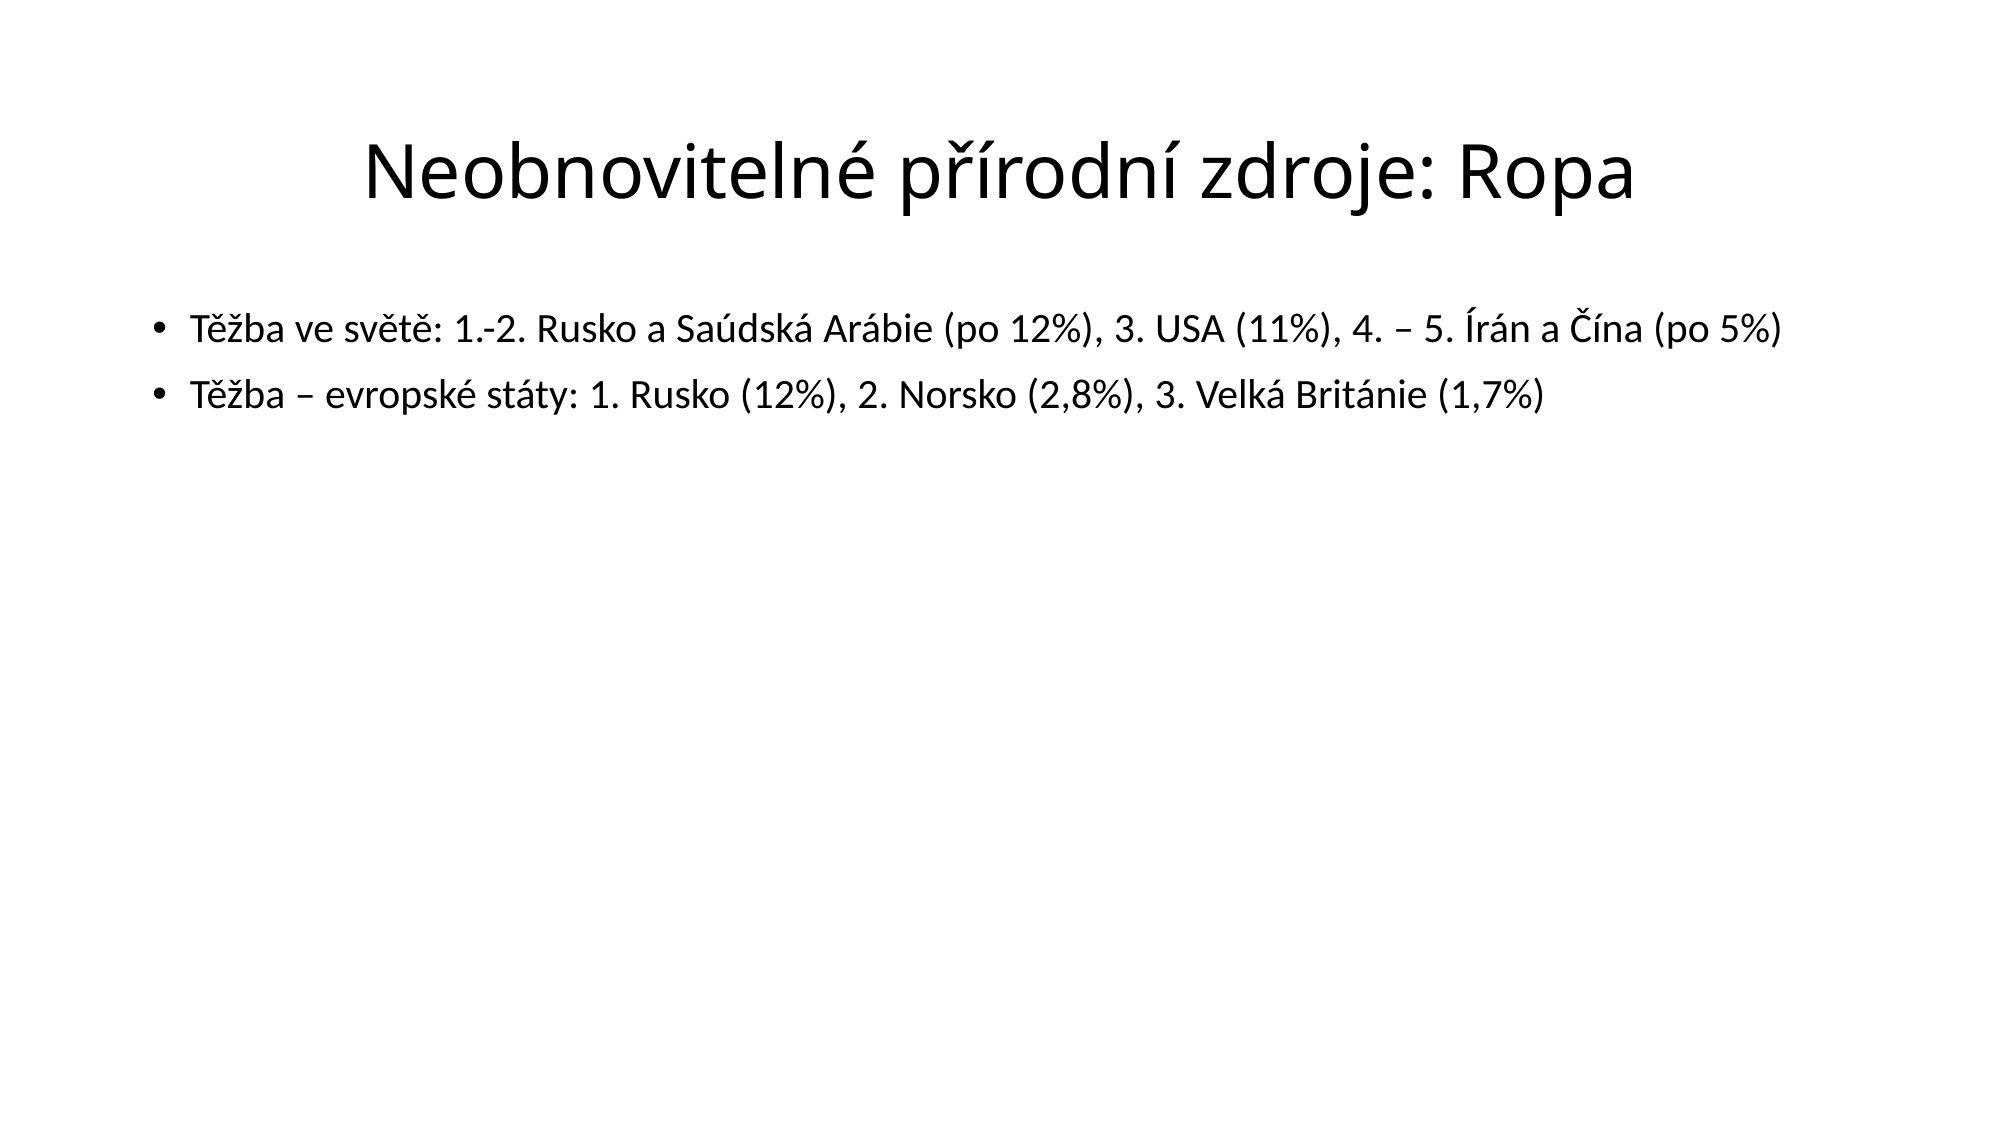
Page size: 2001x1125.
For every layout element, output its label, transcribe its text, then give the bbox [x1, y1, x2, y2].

list Těžba ve světě: 1.-2. Rusko a Saúdská Arábie (po 12%), 3. USA (11%), 4. – 5. Írán a Čína (po 5%) Těžba – evropské státy: 1. Rusko (12%), 2. Norsko (2,8%), 3. Velká Británie (1,7%) [137, 299, 1863, 1014]
title Neobnovitelné přírodní zdroje: Ropa [137, 59, 1863, 278]
